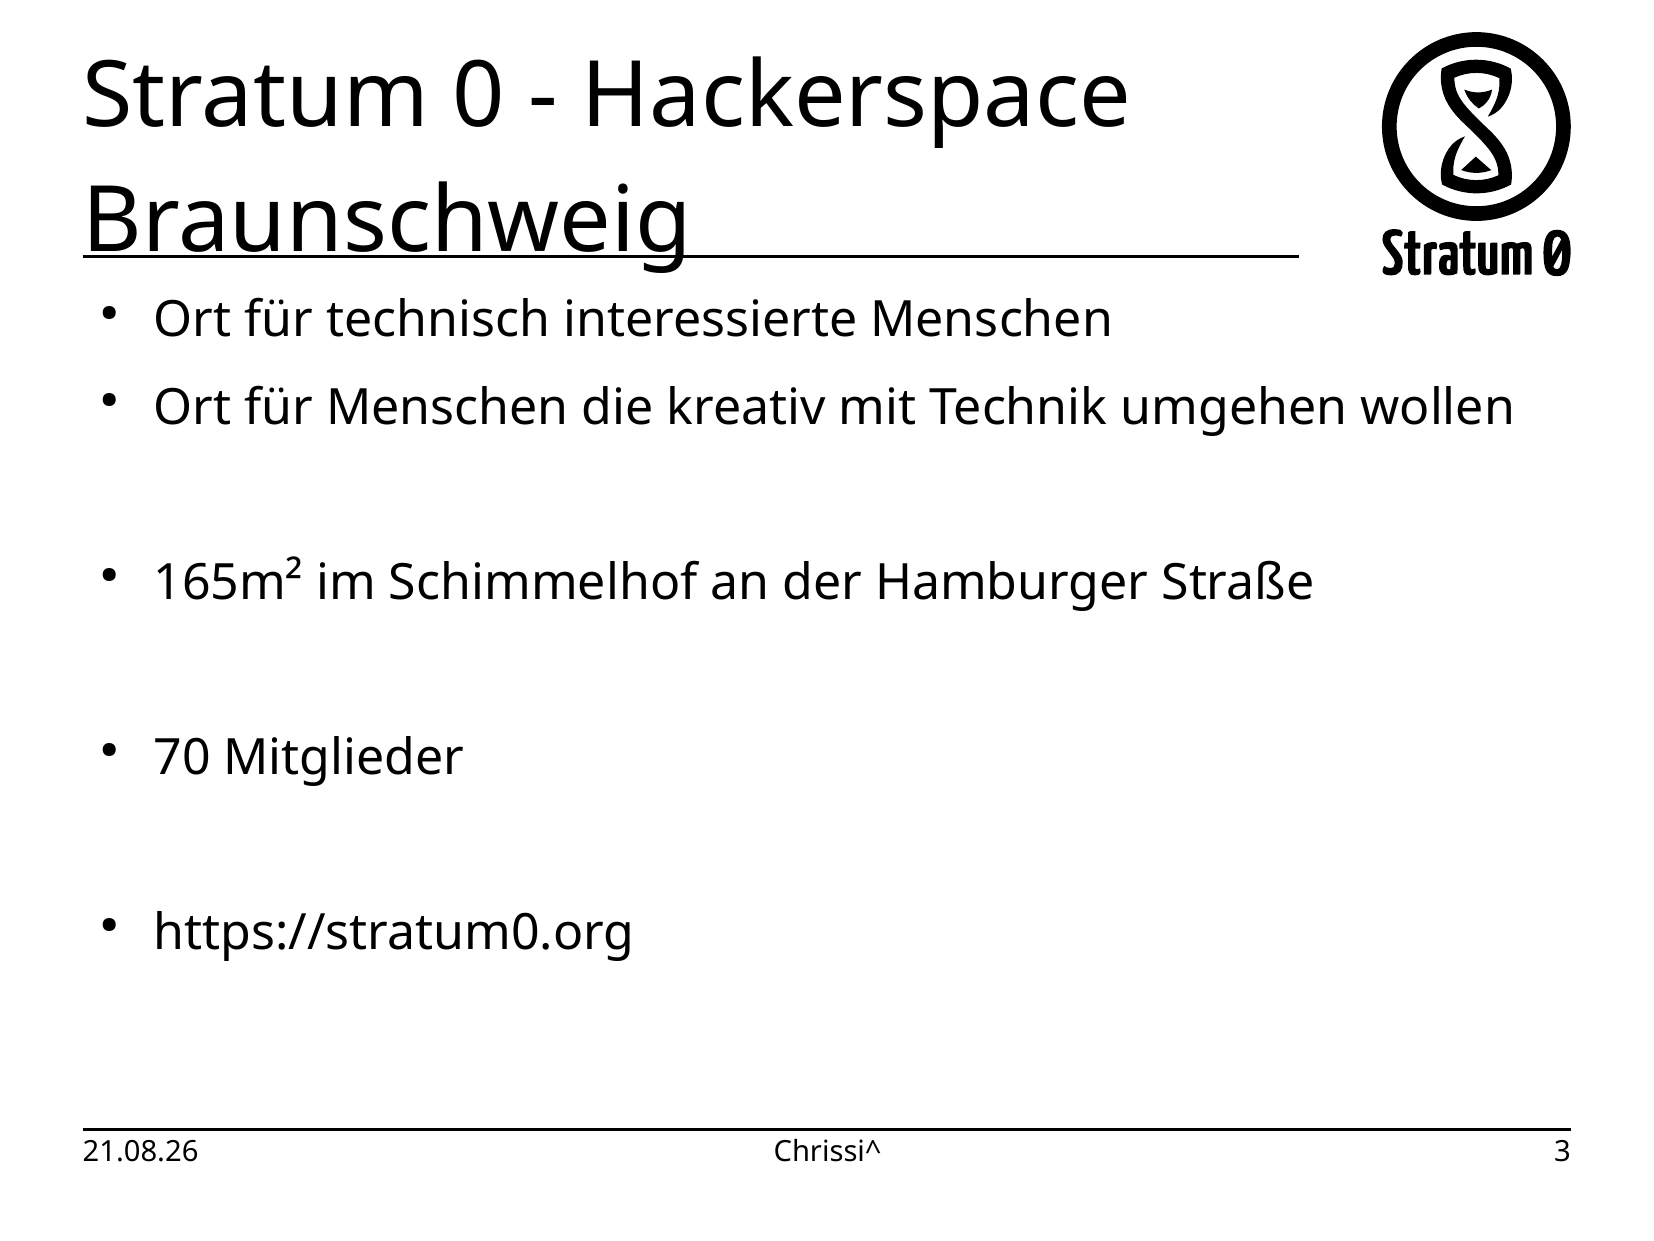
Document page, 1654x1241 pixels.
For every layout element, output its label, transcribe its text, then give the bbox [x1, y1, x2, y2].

title Stratum 0 - Hackerspace Braunschweig [82, 45, 1300, 261]
list Ort für technisch interessierte Menschen Ort für Menschen die kreativ mit Technik umgehen wollen 165m² im Schimmelhof an der Hamburger Straße 70 Mitglieder https://stratum0.org [82, 290, 1538, 1010]
